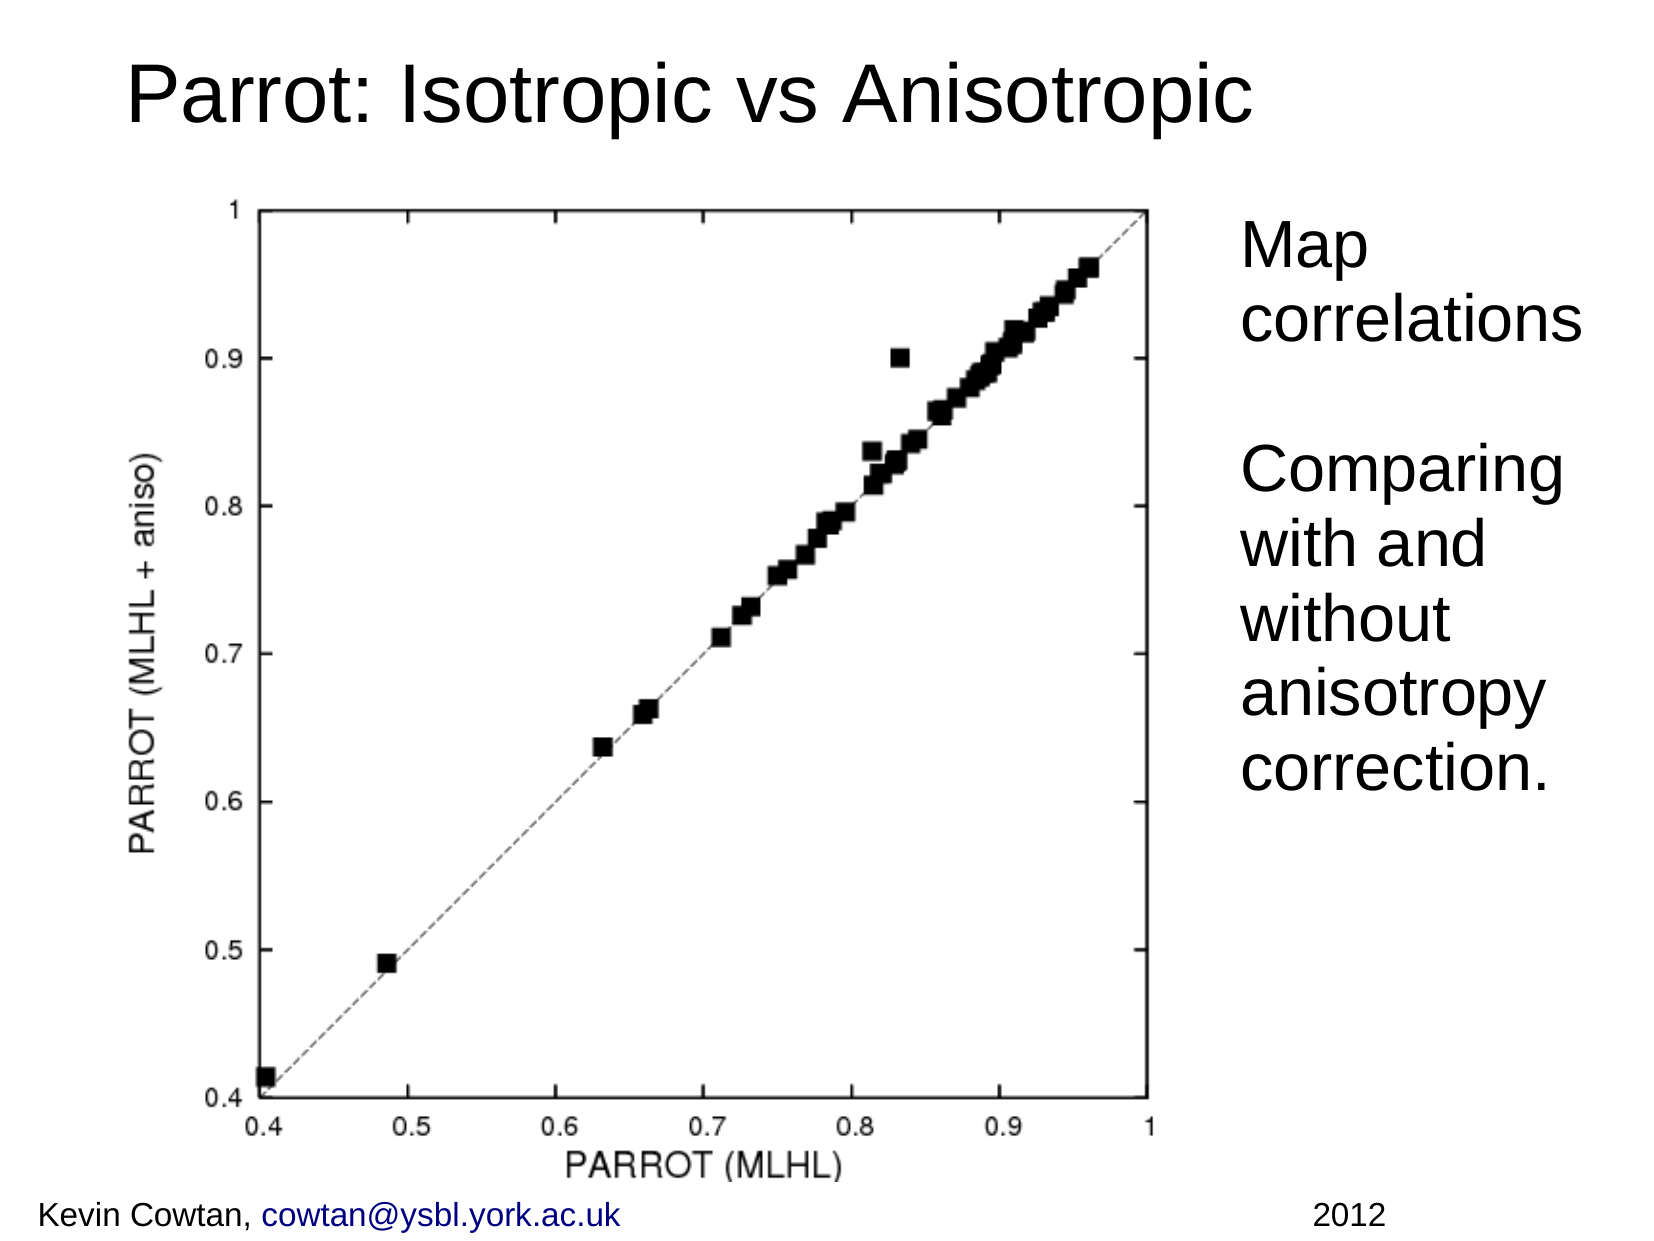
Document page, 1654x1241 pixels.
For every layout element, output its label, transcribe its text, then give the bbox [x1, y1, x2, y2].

title Parrot: Isotropic vs Anisotropic [125, 37, 1538, 151]
text_box Map correlations Comparing with and without anisotropy correction. [1240, 206, 1587, 805]
picture [118, 177, 1553, 1182]
